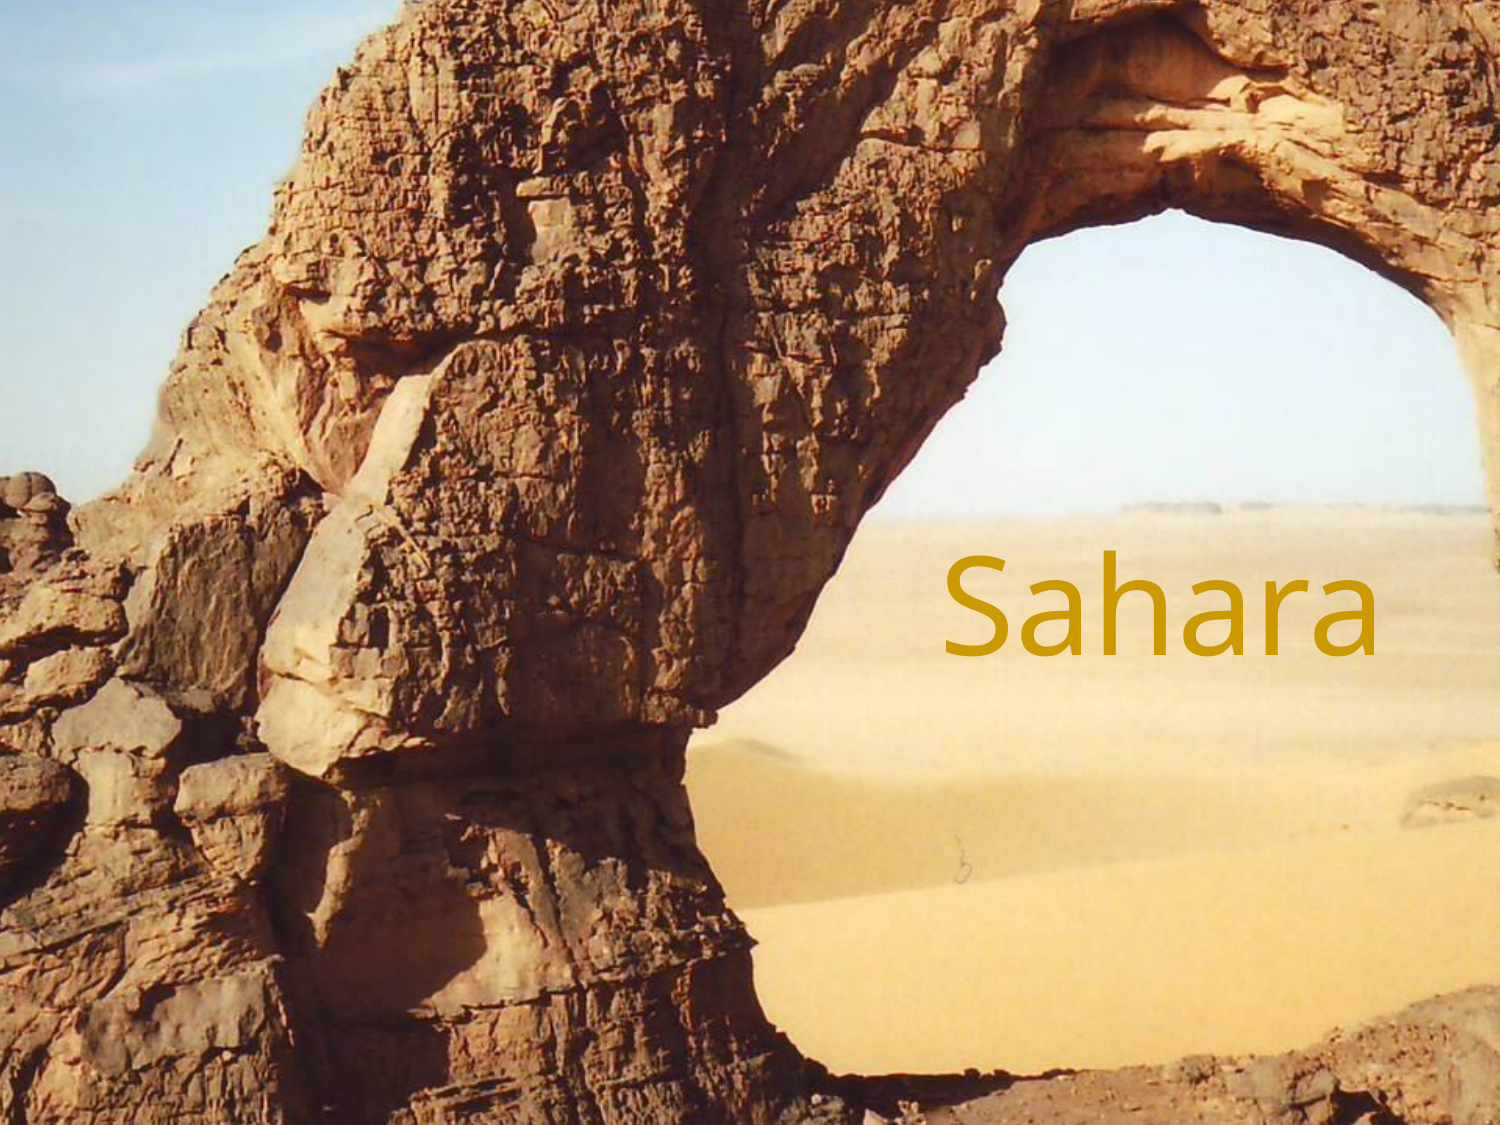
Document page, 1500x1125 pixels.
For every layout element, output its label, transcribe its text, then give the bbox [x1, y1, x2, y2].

picture [0, 0, 1500, 1125]
title Sahara [525, 479, 1500, 721]
